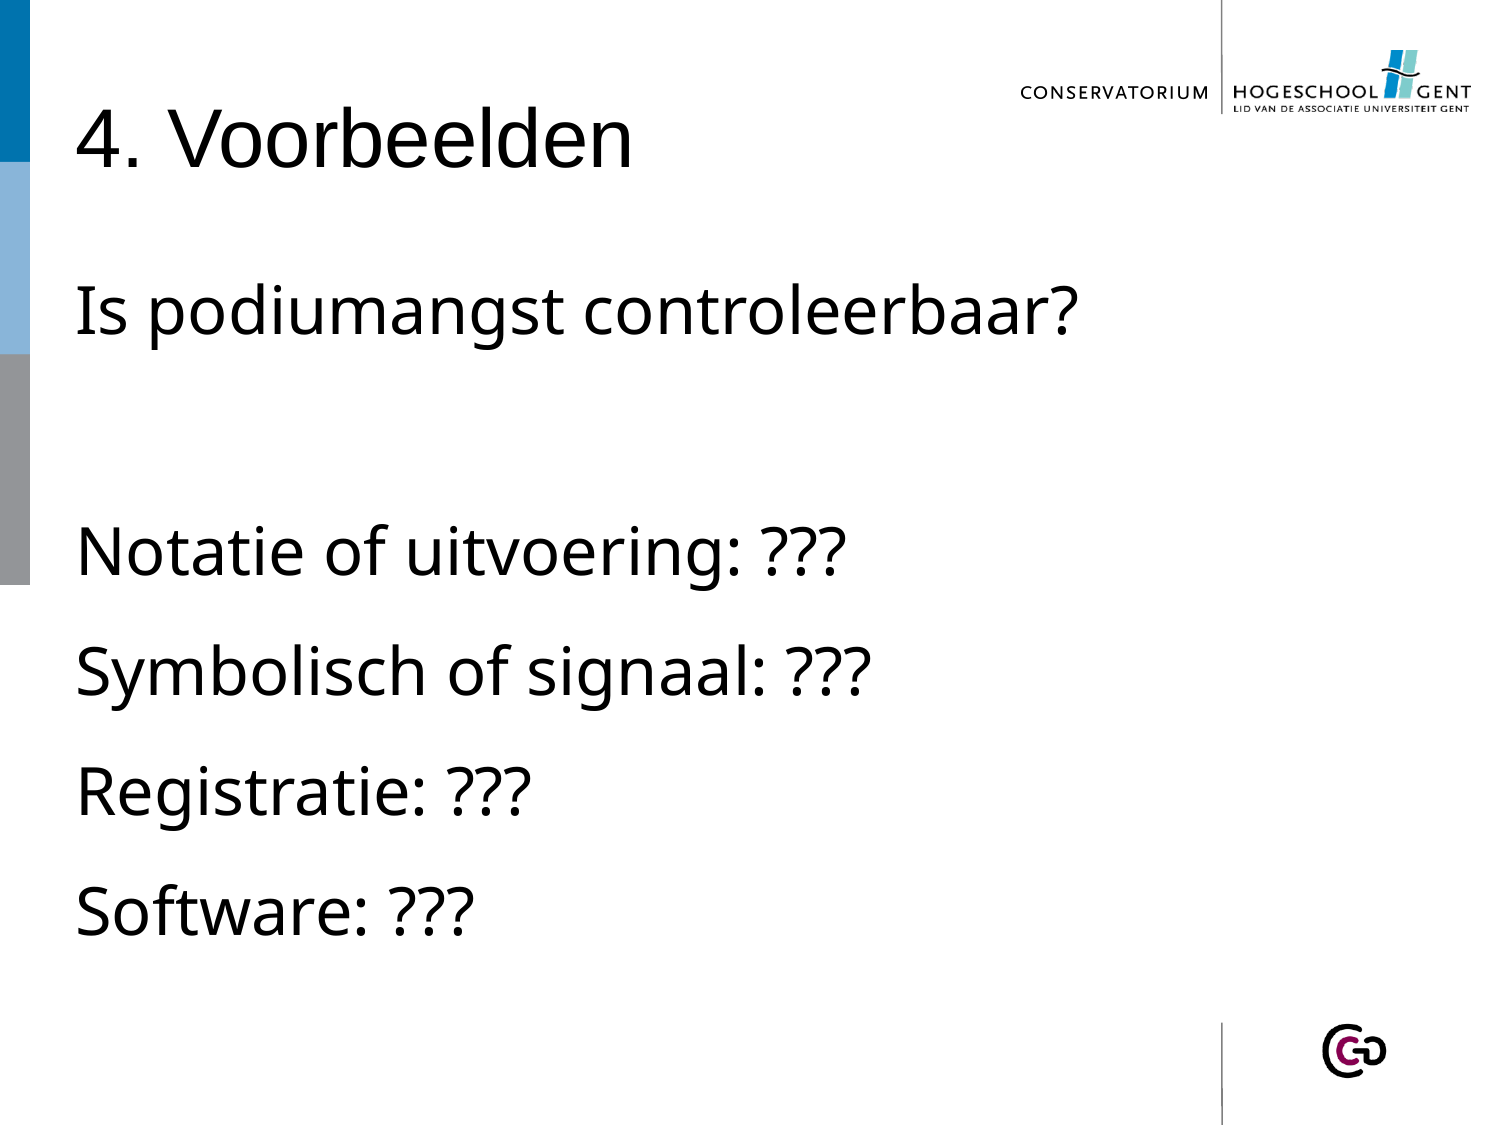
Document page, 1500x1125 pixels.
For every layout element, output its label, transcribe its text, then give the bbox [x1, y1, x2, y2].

title 4. Voorbeelden [75, 44, 1425, 233]
picture [1298, 1070, 1410, 1090]
picture [1425, 50, 1471, 112]
picture [0, 162, 30, 585]
list Is podiumangst controleerbaar? Notatie of uitvoering: ??? Symbolisch of signaal: ??? Registratie: ??? Software: ??? [75, 263, 1425, 1070]
